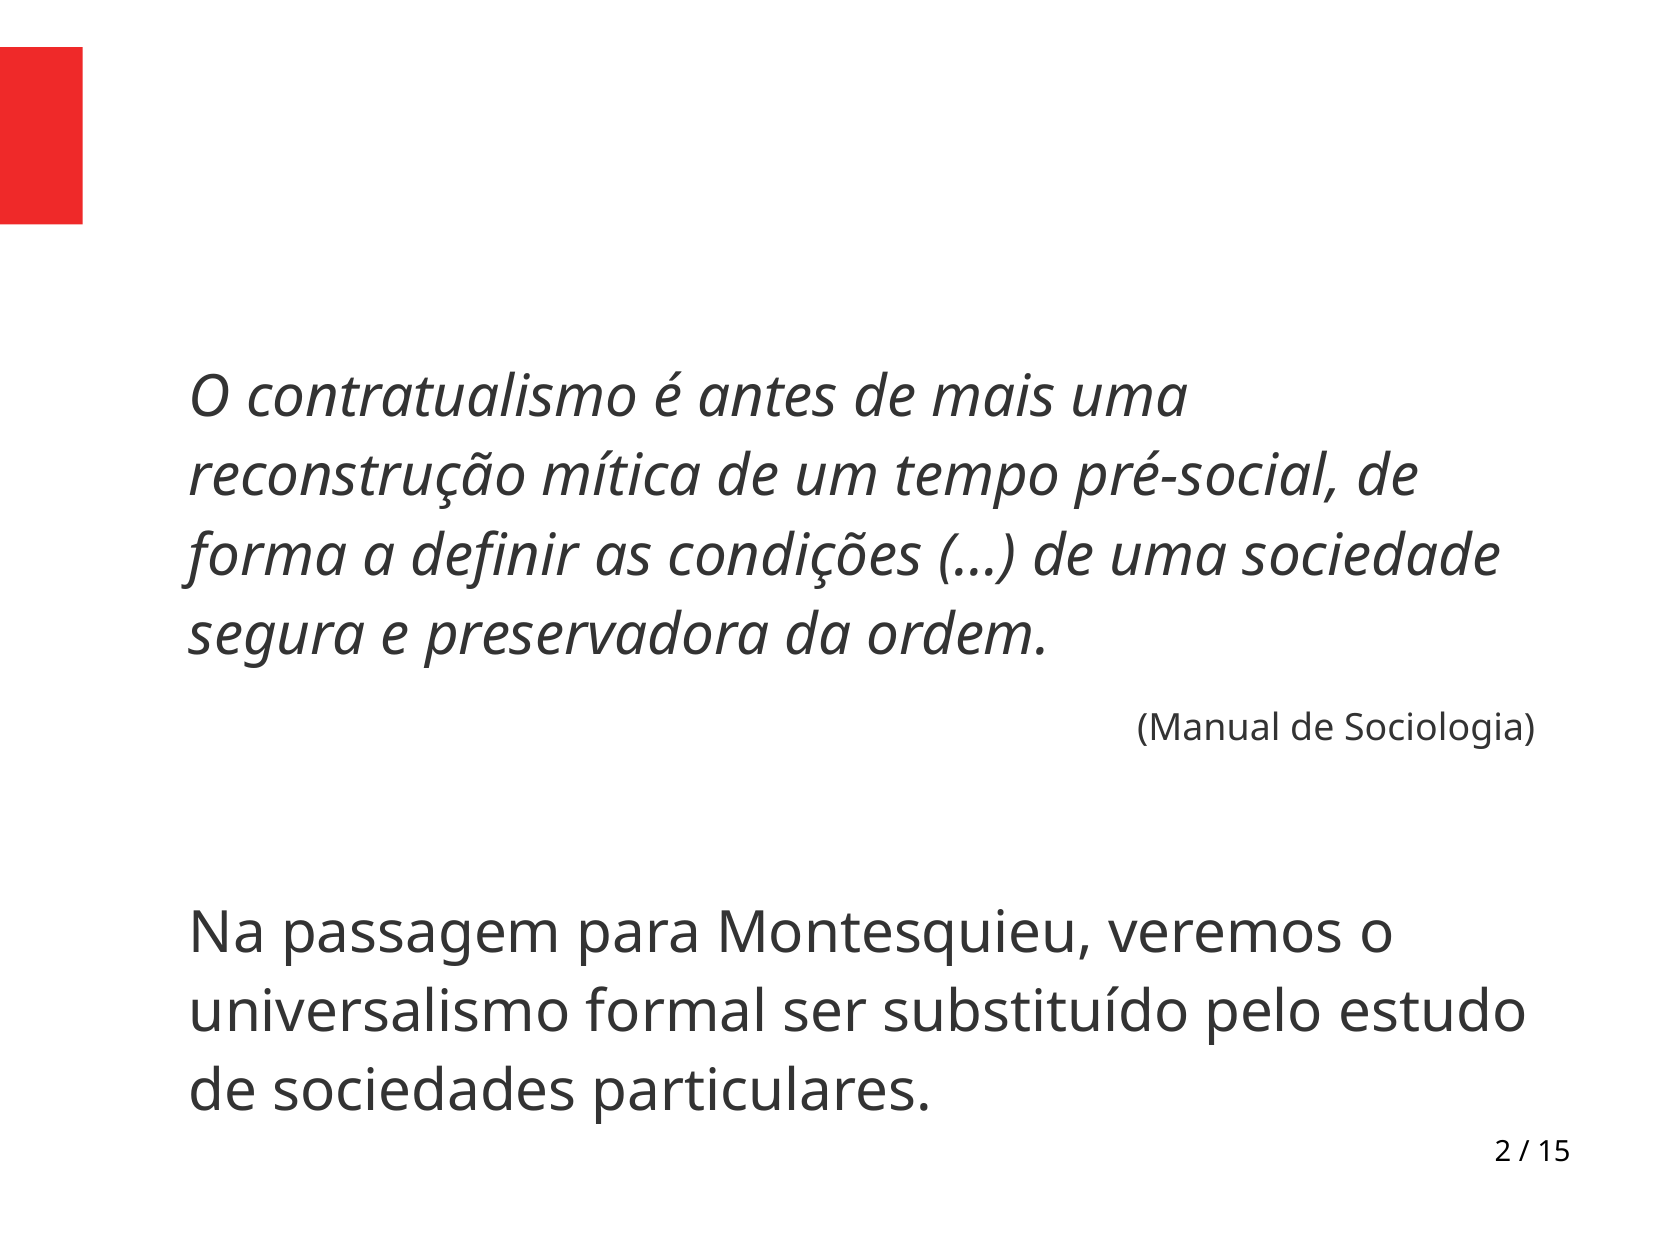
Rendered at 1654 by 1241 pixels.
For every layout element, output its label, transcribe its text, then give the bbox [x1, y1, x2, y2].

list O contratualismo é antes de mais uma reconstrução mítica de um tempo pré-social, de forma a definir as condições (…) de uma sociedade segura e preservadora da ordem. (Manual de Sociologia) Na passagem para Montesquieu, veremos o universalismo formal ser substituído pelo estudo de sociedades particulares. [118, 354, 1536, 1074]
